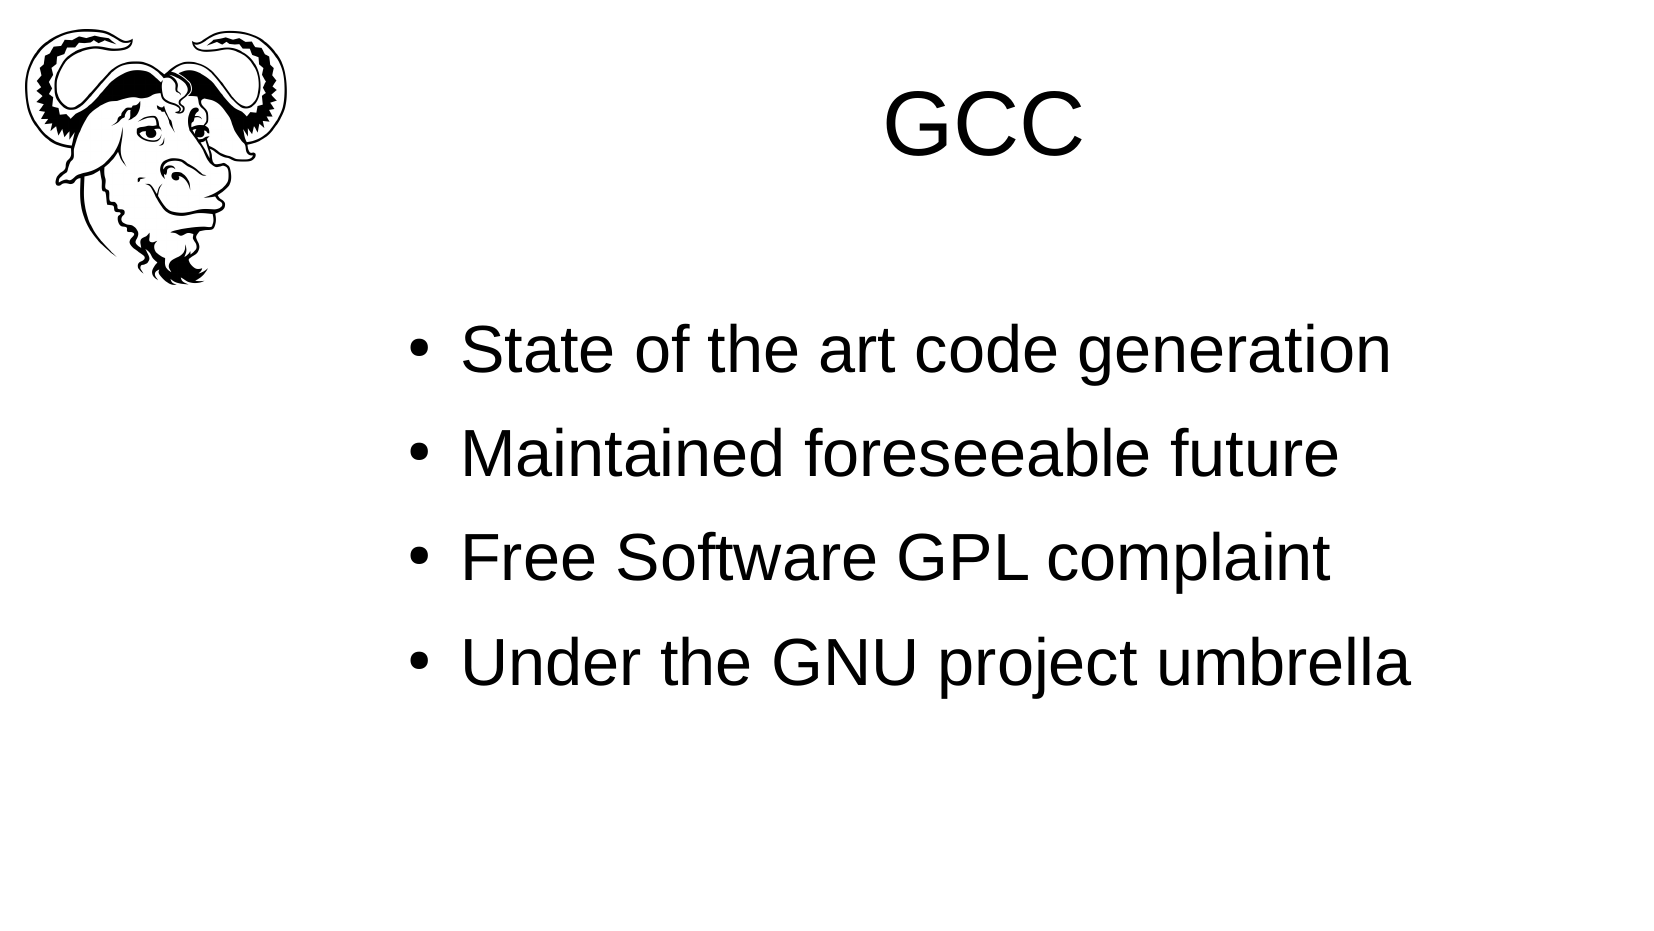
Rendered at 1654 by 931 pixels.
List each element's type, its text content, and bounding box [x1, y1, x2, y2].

title GCC [438, 37, 1530, 211]
list State of the art code generation Maintained foreseeable future Free Software GPL complaint Under the GNU project umbrella [389, 311, 1601, 811]
picture [25, 29, 287, 285]
